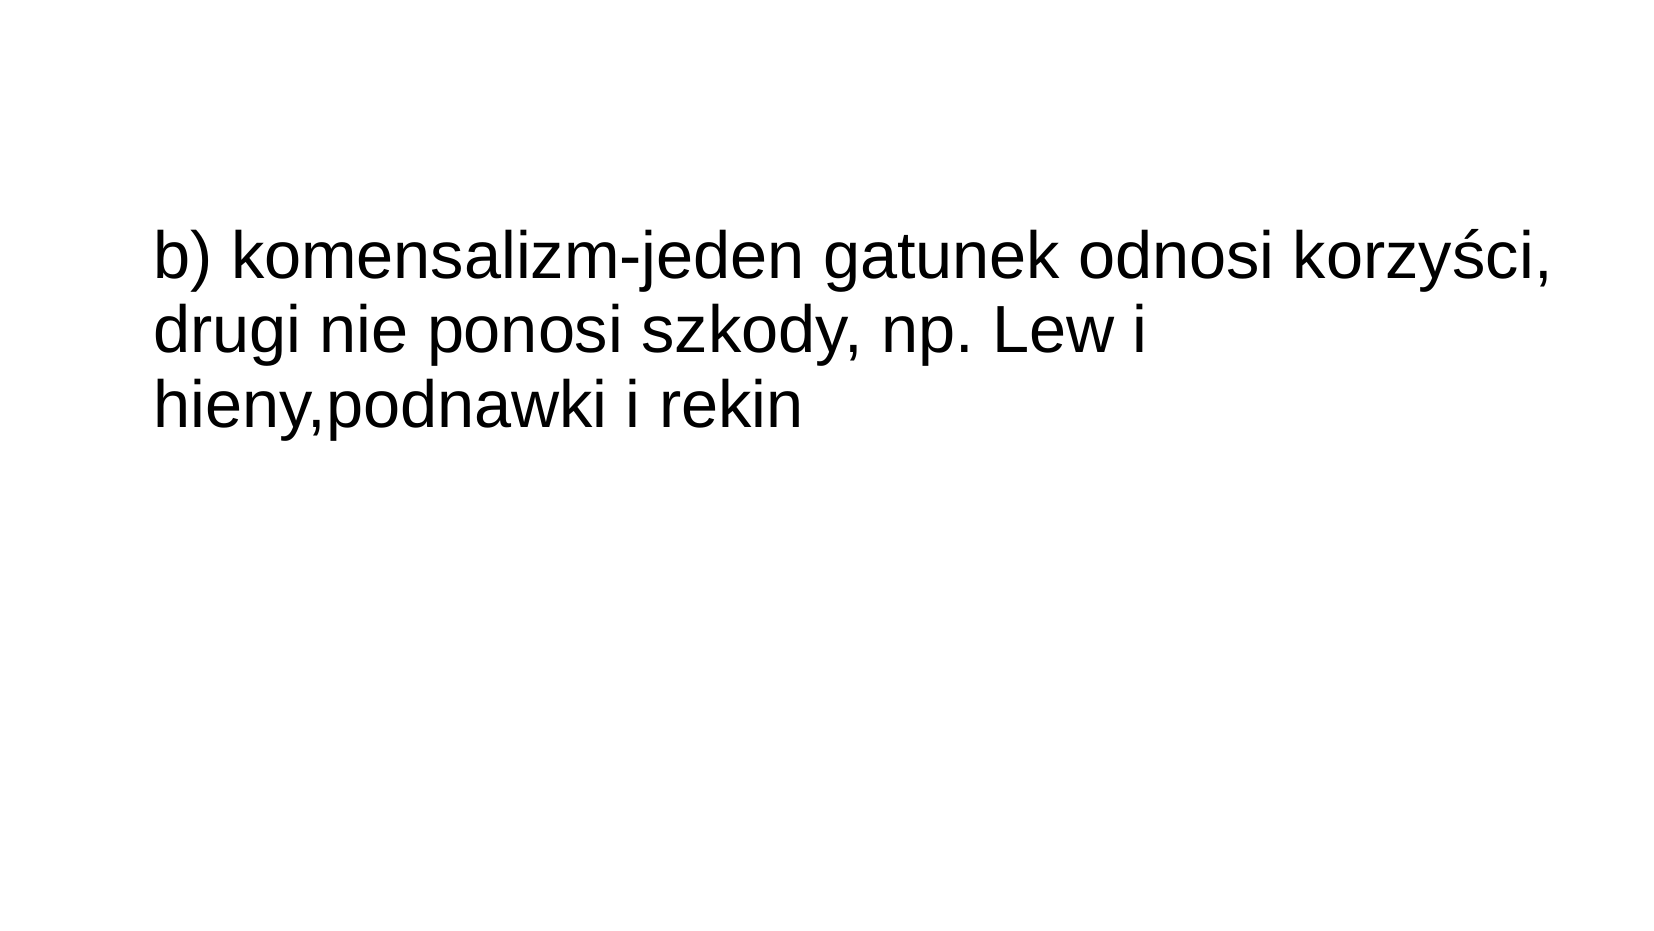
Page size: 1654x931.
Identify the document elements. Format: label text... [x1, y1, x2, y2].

list b) komensalizm-jeden gatunek odnosi korzyści, drugi nie ponosi szkody, np. Lew i hieny,podnawki i rekin [82, 217, 1571, 758]
